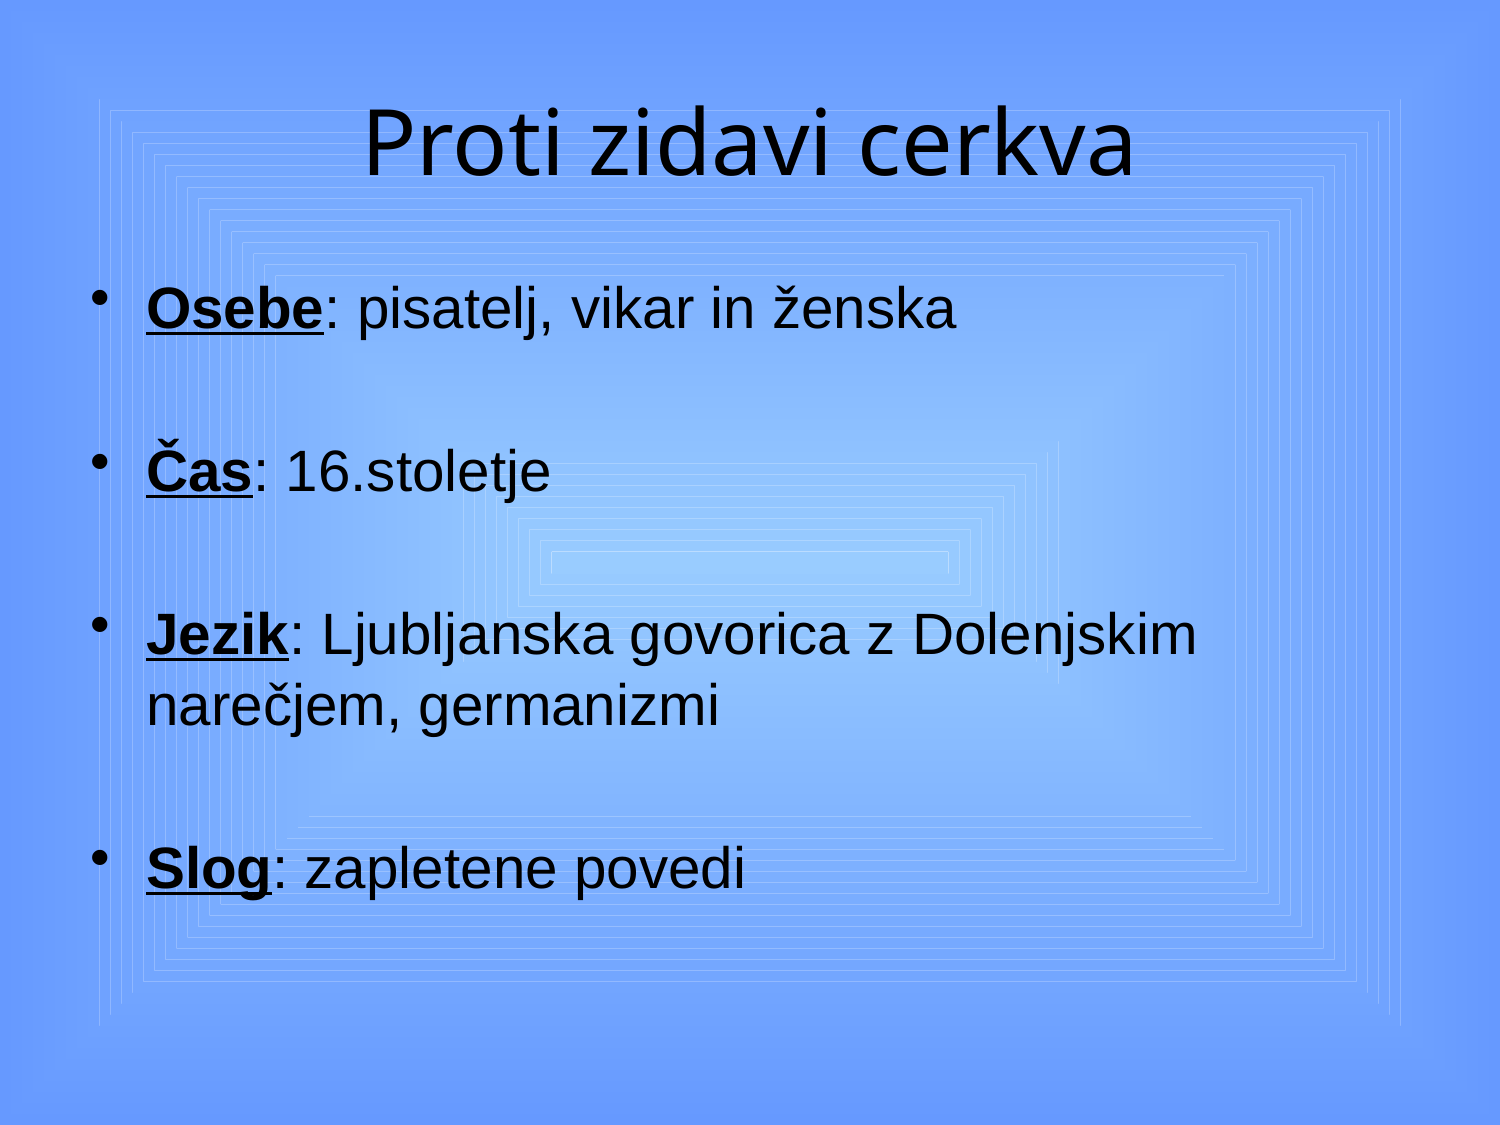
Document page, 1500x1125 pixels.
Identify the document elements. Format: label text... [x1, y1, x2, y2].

list Osebe: pisatelj, vikar in ženska Čas: 16.stoletje Jezik: Ljubljanska govorica z Dolenjskim narečjem, germanizmi Slog: zapletene povedi [75, 262, 1425, 1005]
title Proti zidavi cerkva [75, 45, 1425, 233]
